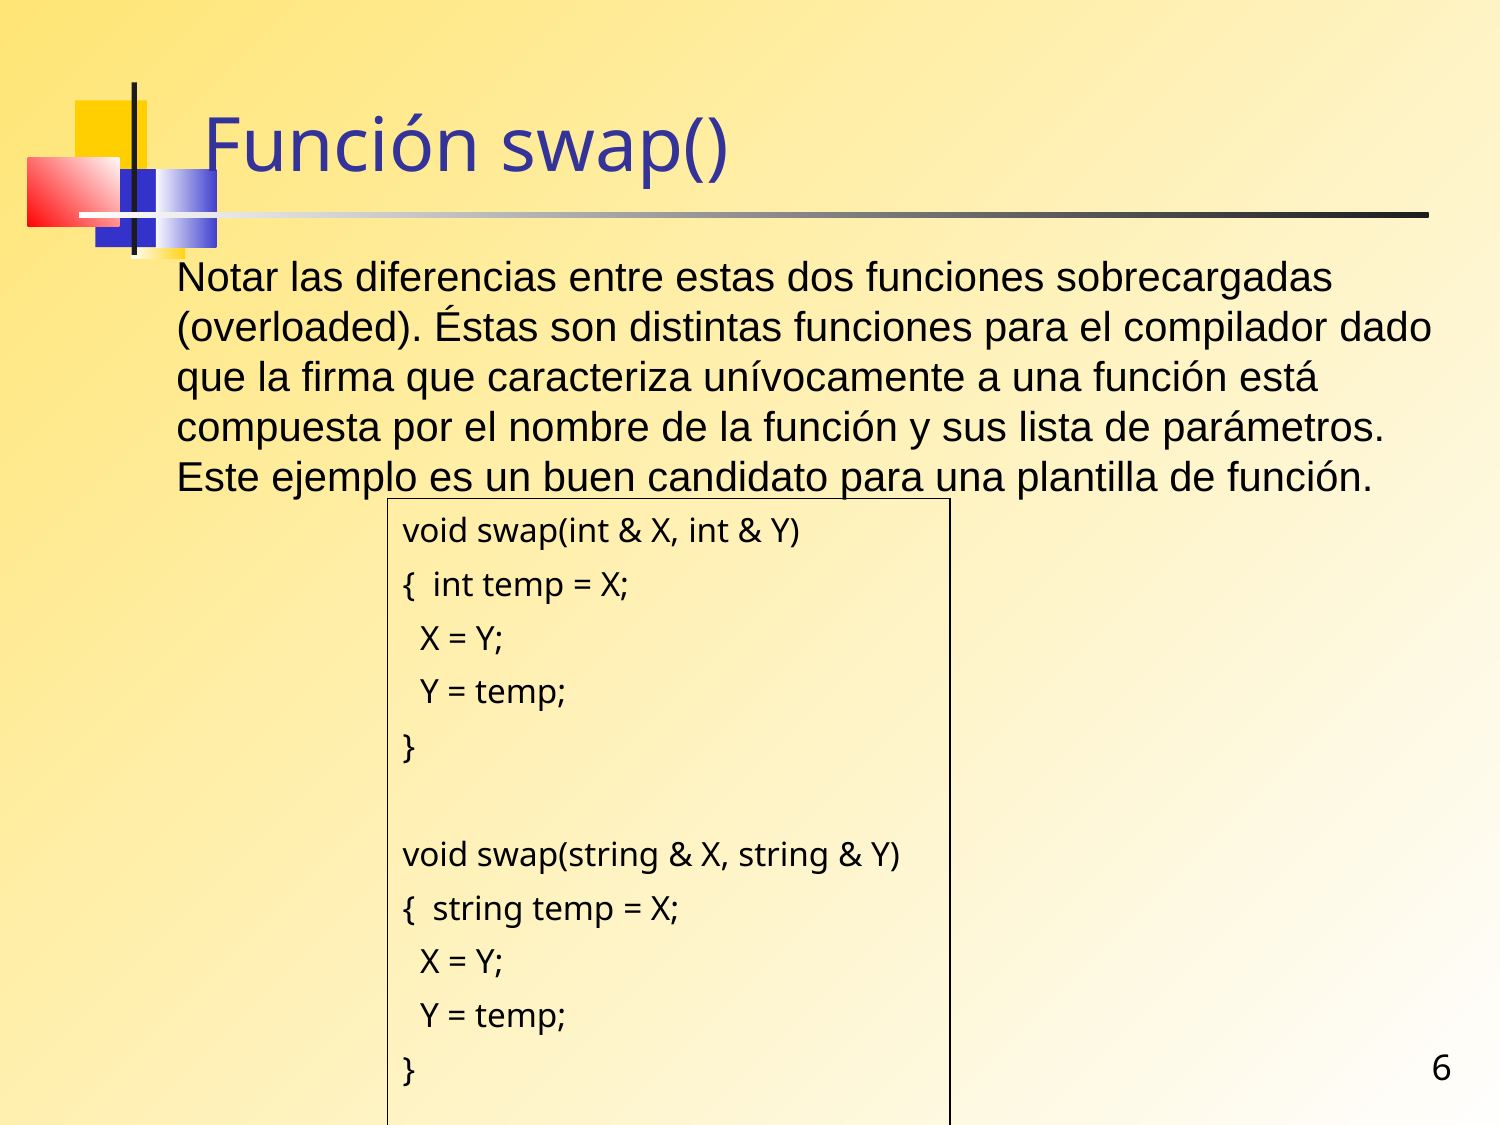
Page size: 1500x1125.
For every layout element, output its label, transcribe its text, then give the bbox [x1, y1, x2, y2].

title Función swap()‏ [187, 37, 1466, 201]
list void swap(int & X, int & Y)‏ { int temp = X; X = Y; Y = temp; } void swap(string & X, string & Y)‏ { string temp = X; X = Y; Y = temp; } [387, 498, 950, 1089]
text_box Notar las diferencias entre estas dos funciones sobrecargadas (overloaded). Éstas son distintas funciones para el compilador dado que la firma que caracteriza unívocamente a una función está compuesta por el nombre de la función y sus lista de parámetros. Este ejemplo es un buen candidato para una plantilla de función. [161, 241, 1475, 508]
